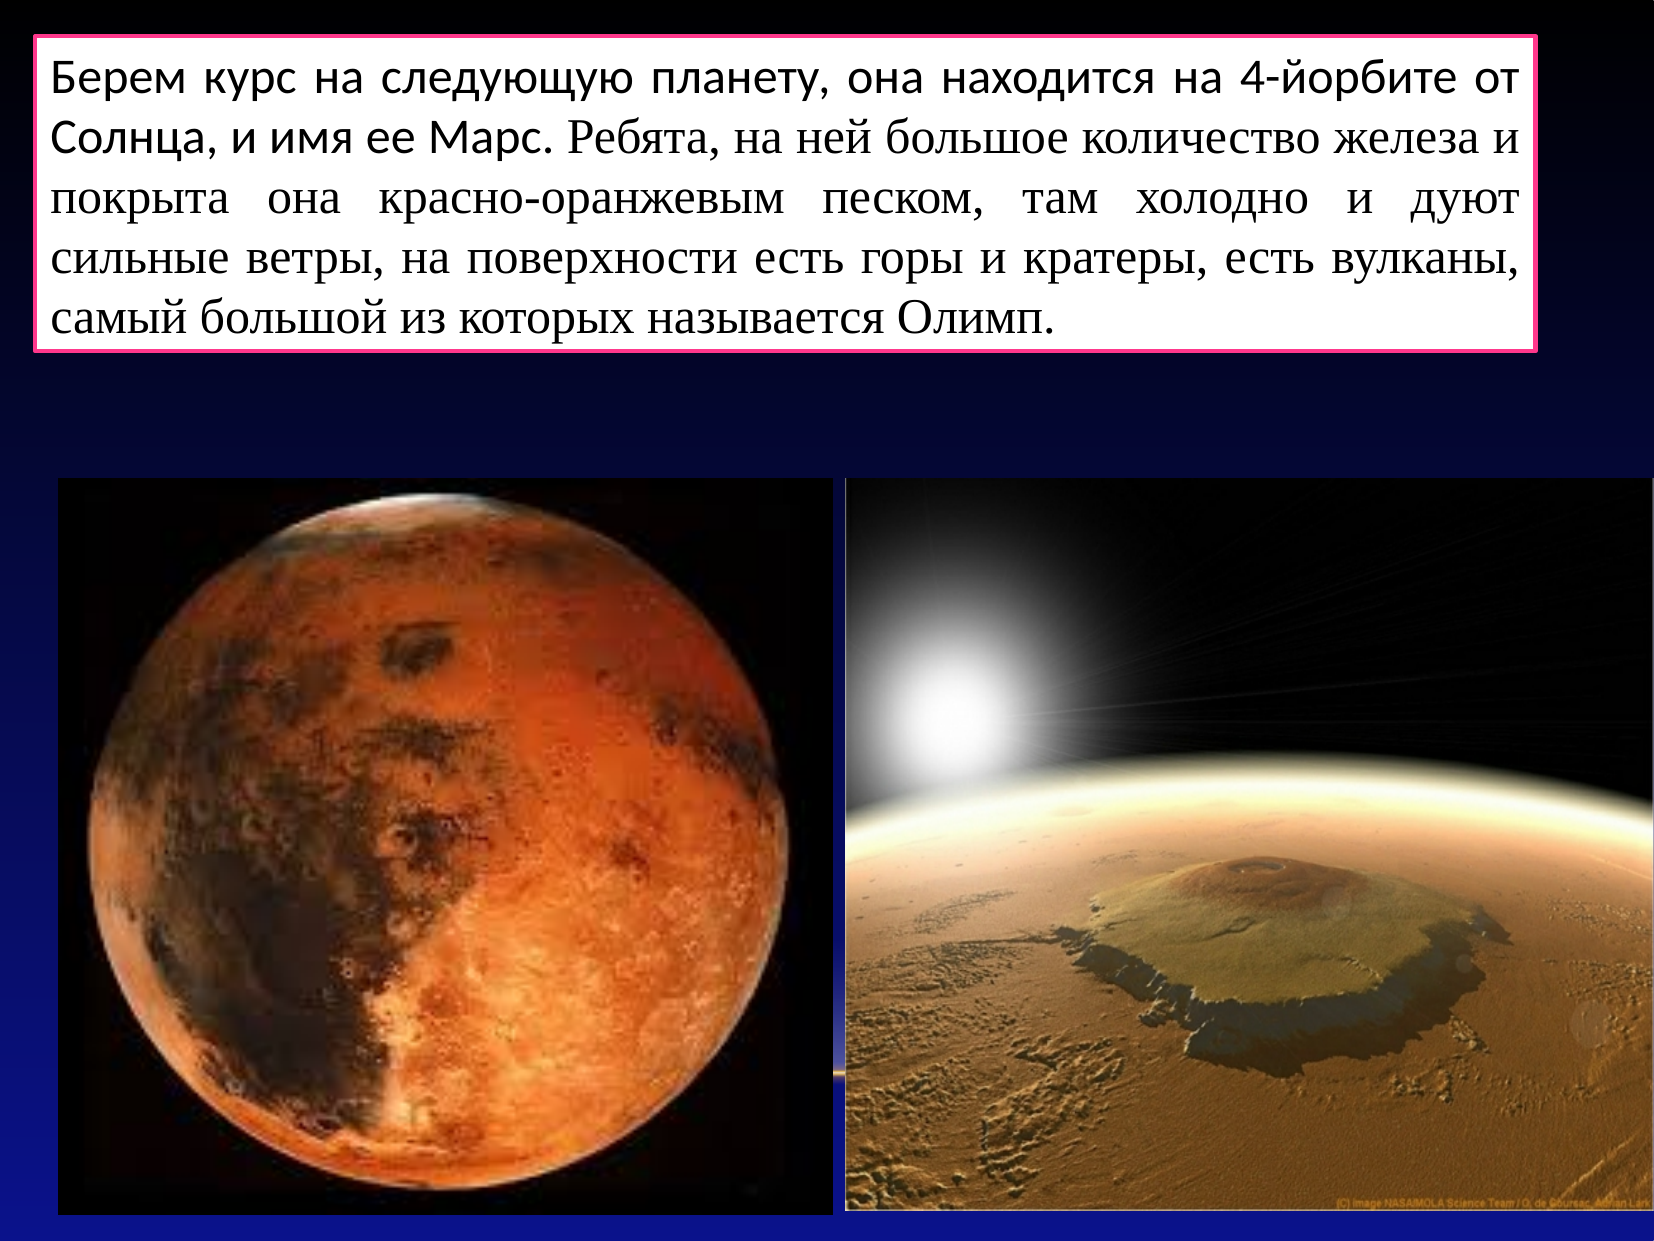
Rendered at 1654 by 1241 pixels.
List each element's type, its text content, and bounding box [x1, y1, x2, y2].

text_box Берем курс на следующую планету, она находится на 4-йорбите от Солнца, и имя ее Марс. Ребята, на ней большое количество железа и покрыта она красно-оранжевым песком, там холодно и дуют сильные ветры, на поверхности есть горы и кратеры, есть вулканы, самый большой из которых называется Олимп. [35, 36, 1535, 351]
picture [845, 478, 1654, 1211]
picture [58, 478, 833, 1215]
